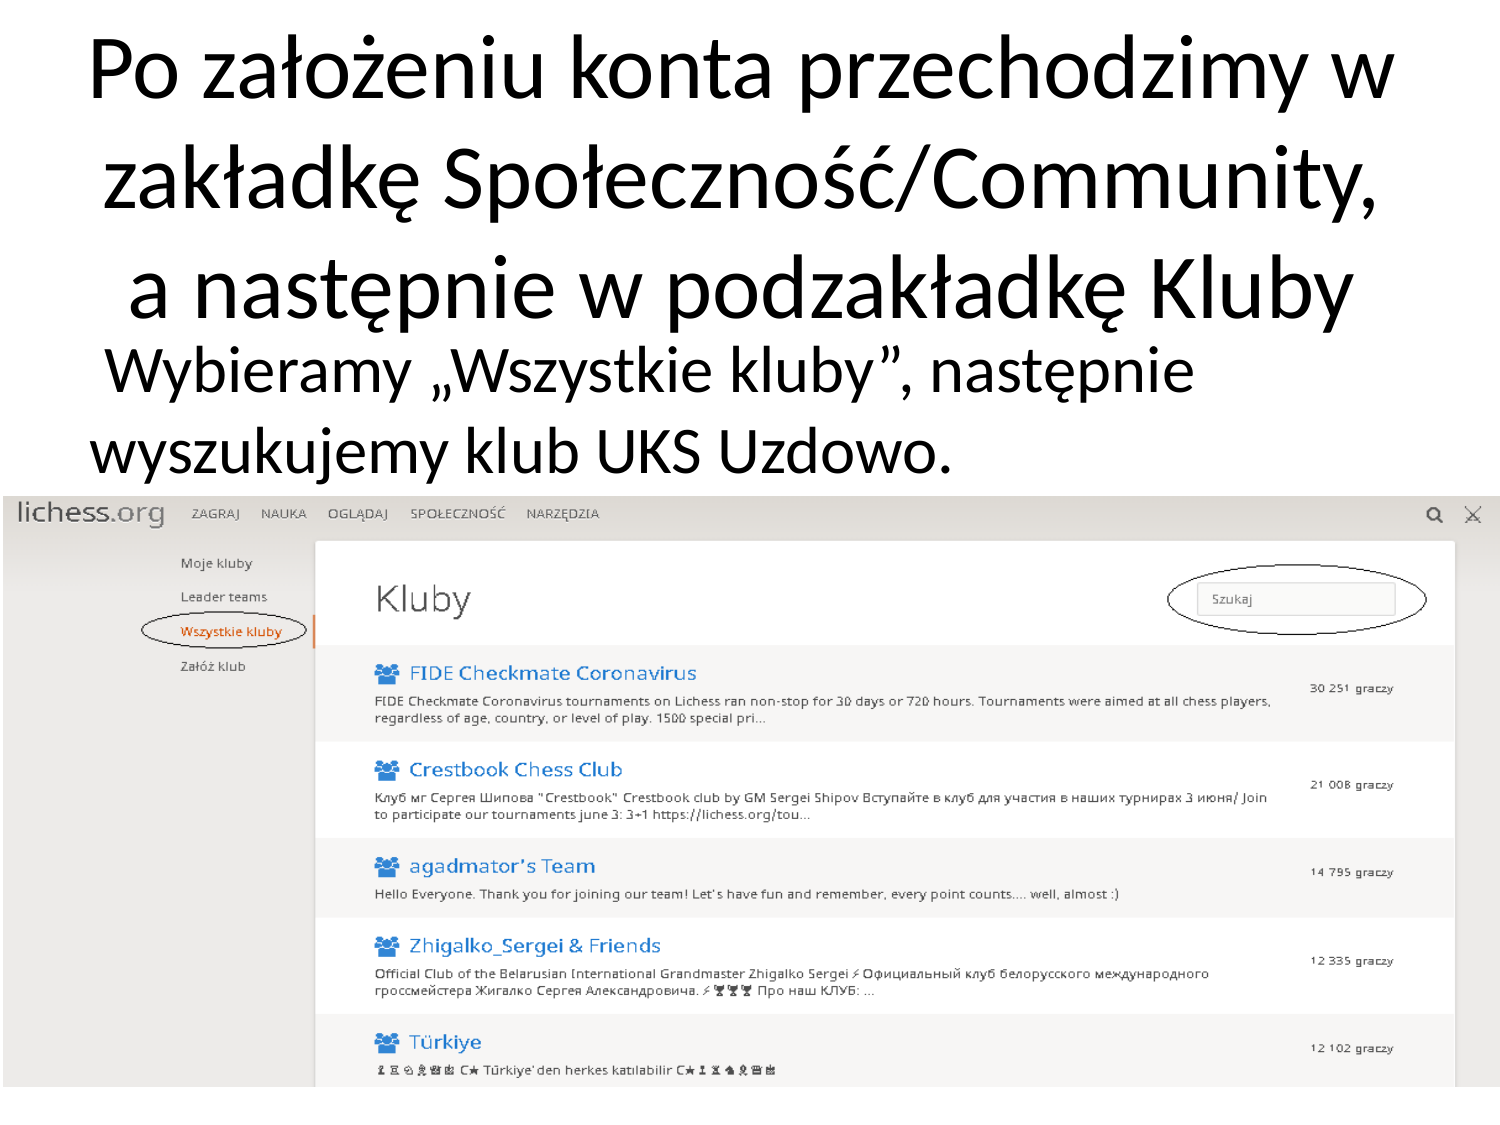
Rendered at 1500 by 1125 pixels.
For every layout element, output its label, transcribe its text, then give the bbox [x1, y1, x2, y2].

title Po założeniu konta przechodzimy w zakładkę Społeczność/Community, a następnie w podzakładkę Kluby [67, 0, 1418, 239]
picture [3, 496, 1500, 1087]
list Wybieramy „Wszystkie kluby”, następnie wyszukujemy klub UKS Uzdowo. [75, 318, 1425, 496]
